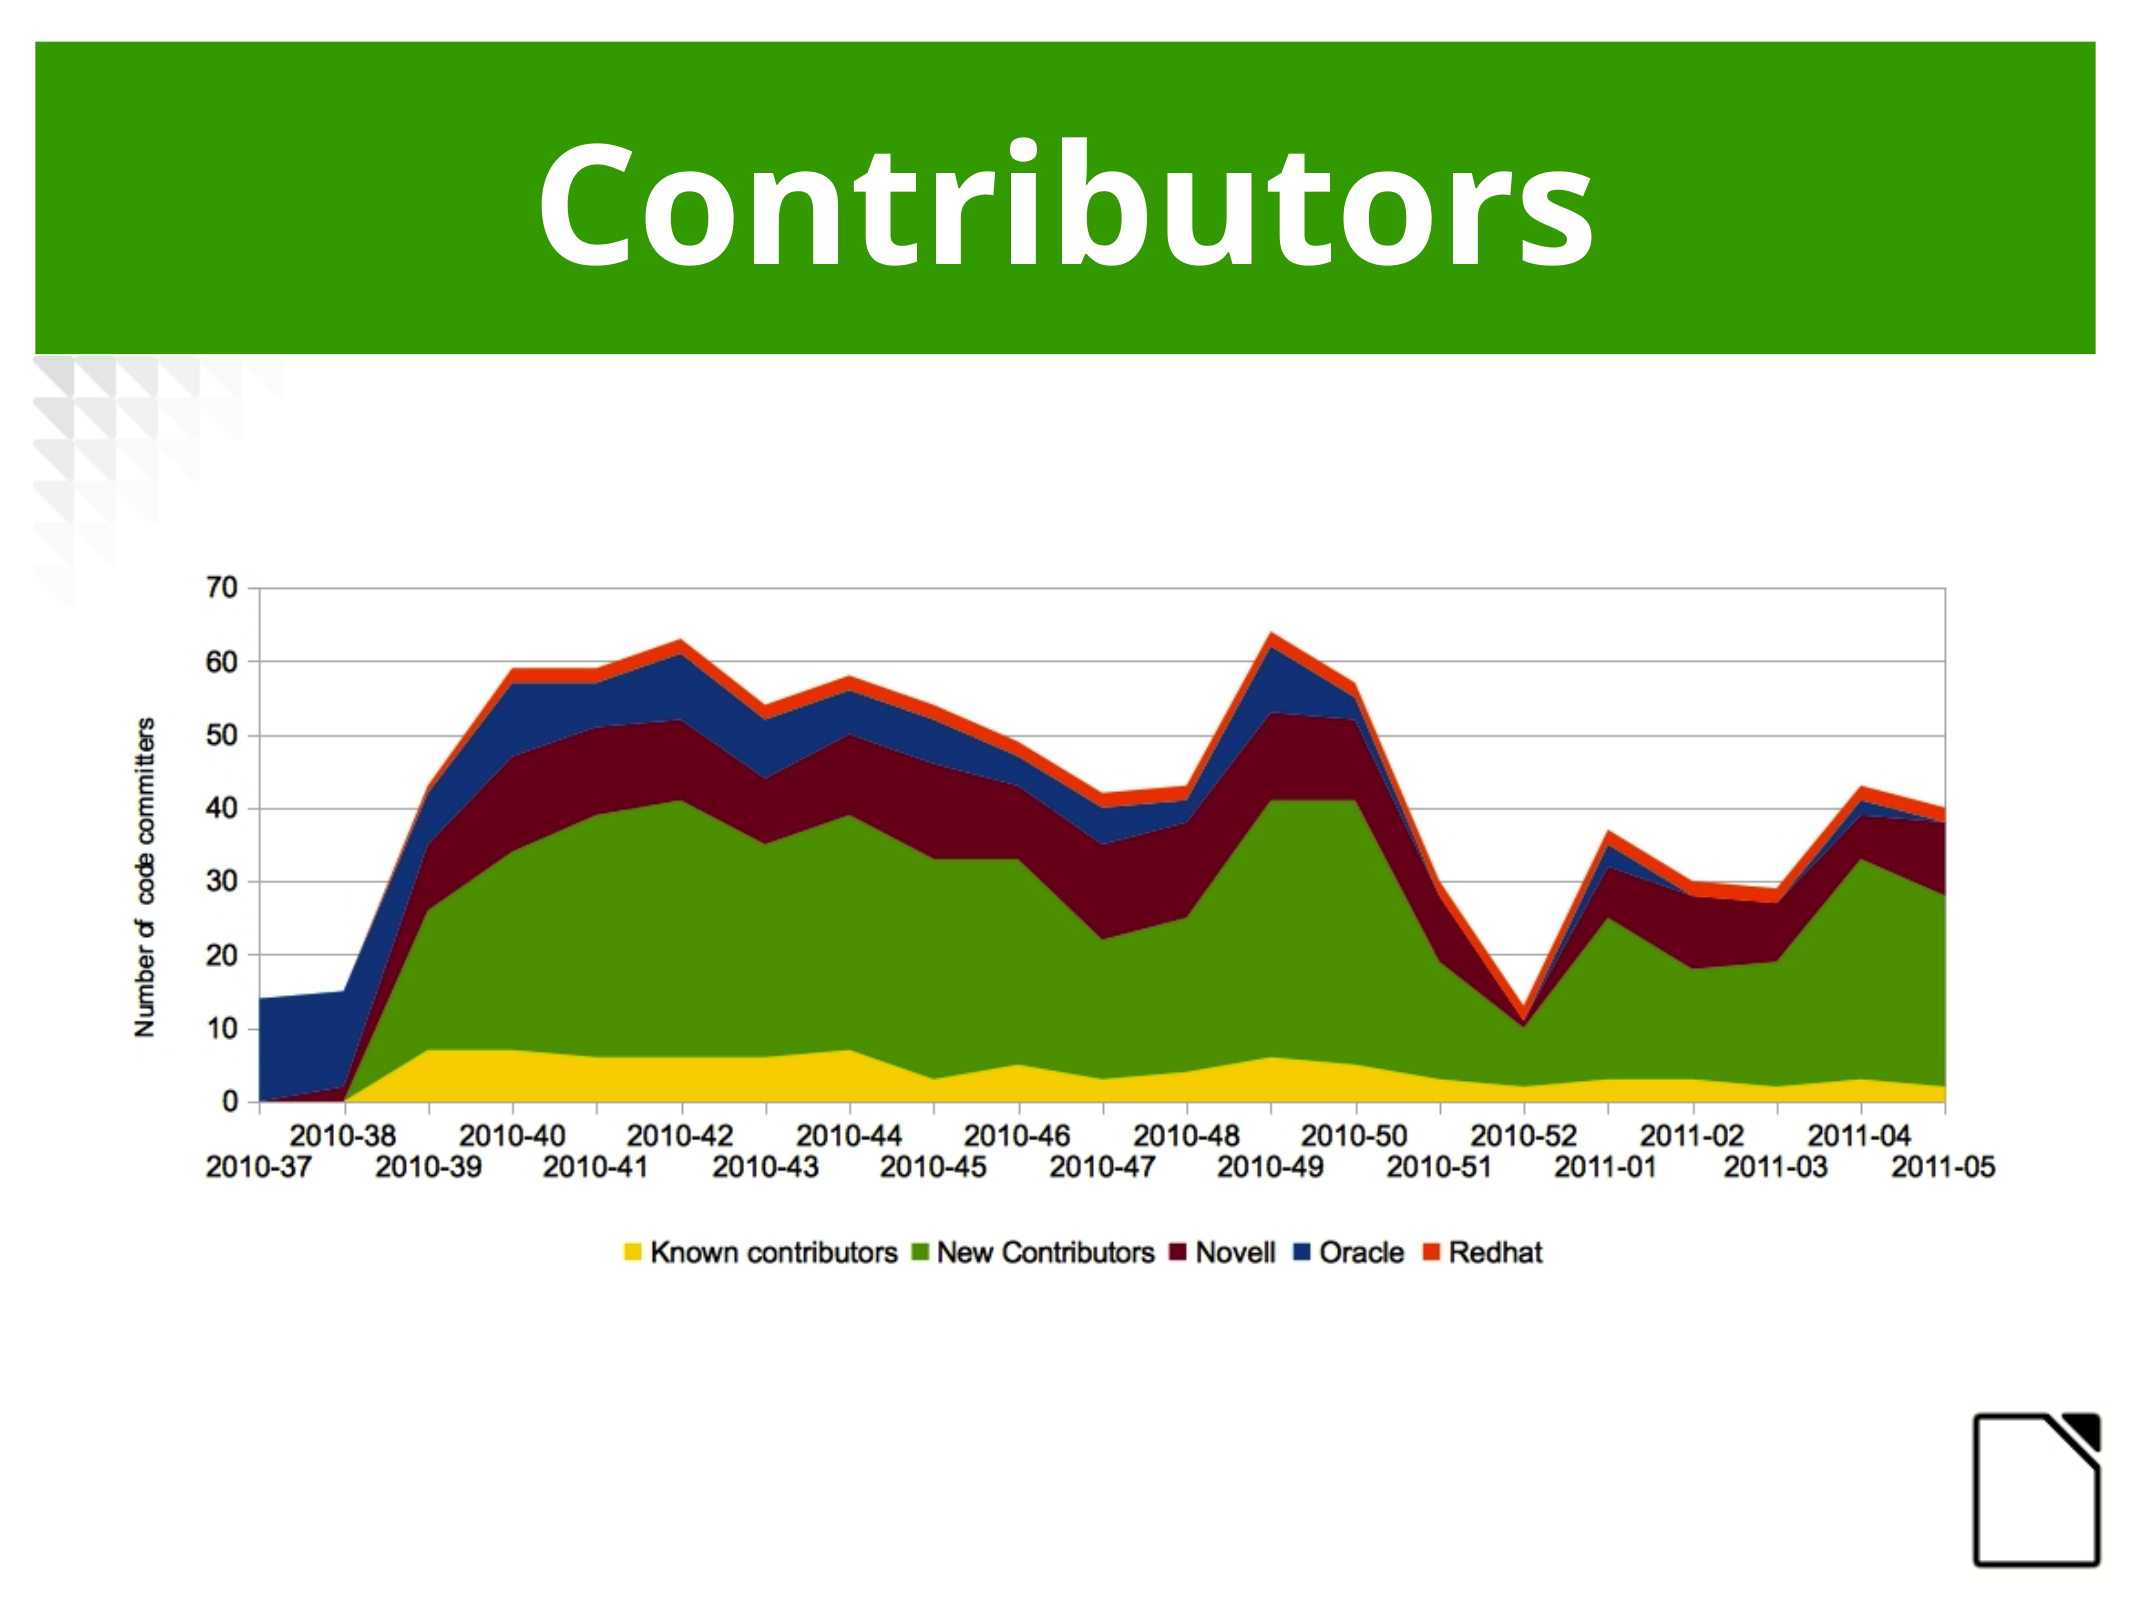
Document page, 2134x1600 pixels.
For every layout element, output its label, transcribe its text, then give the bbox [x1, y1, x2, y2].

title Contributors [35, 41, 2096, 355]
picture [33, 356, 2005, 1276]
picture [1962, 1402, 2113, 1580]
